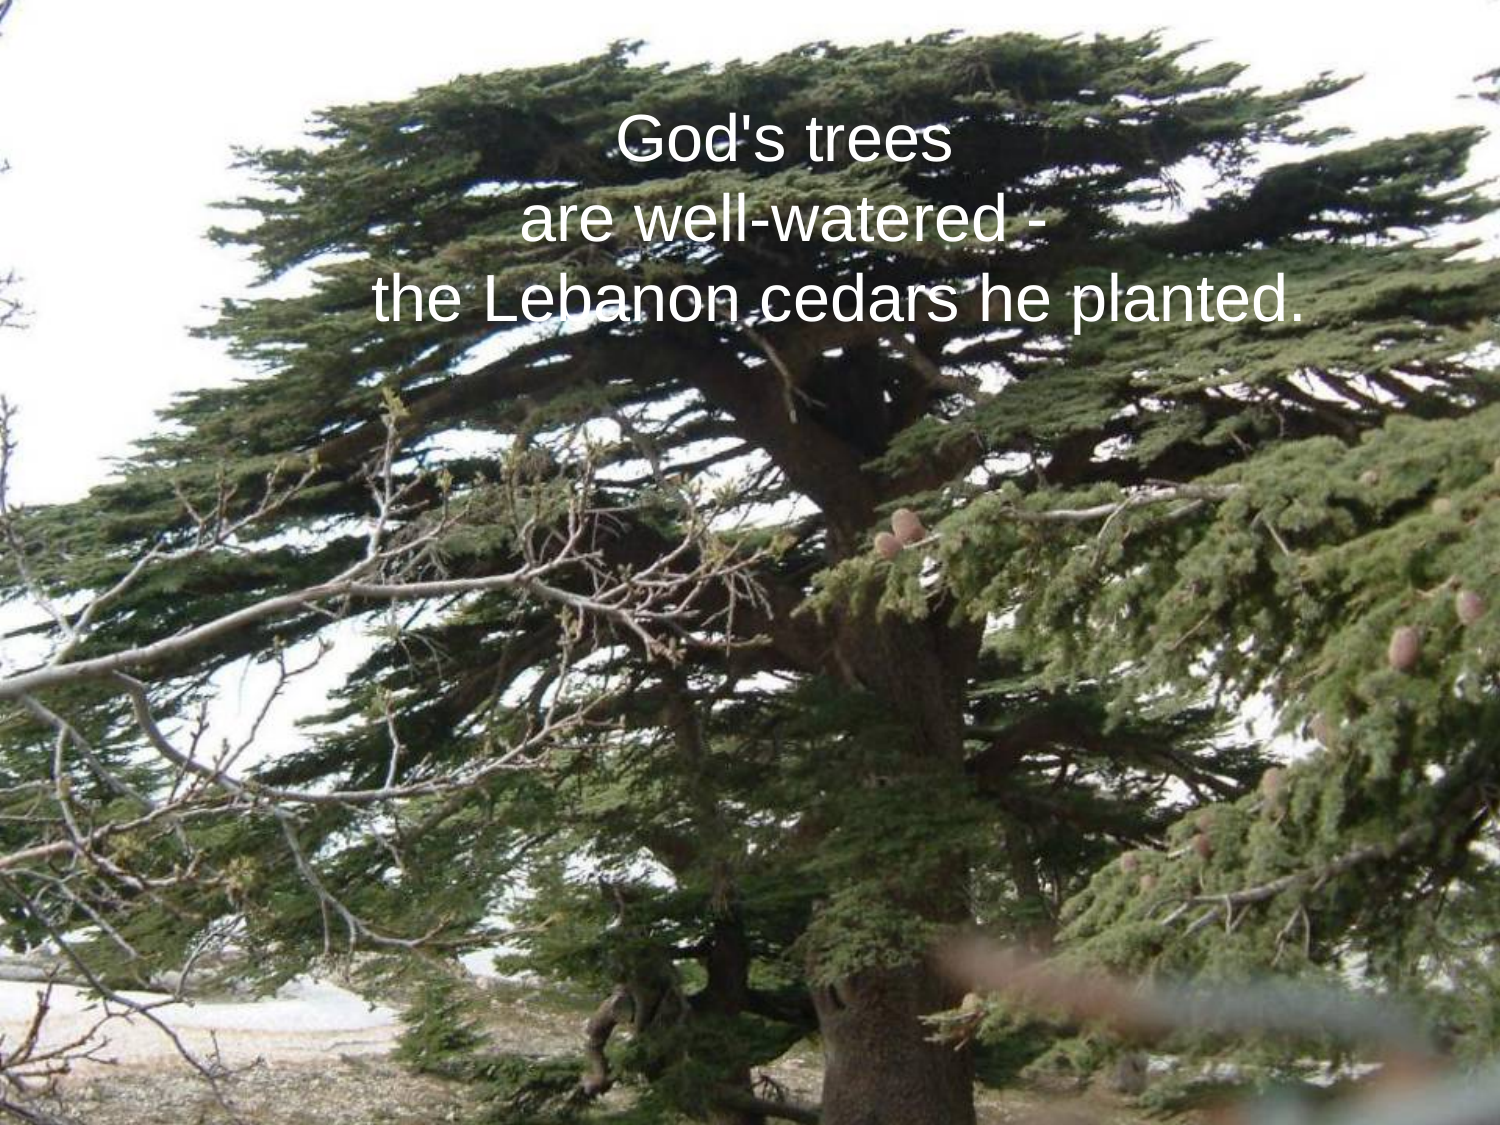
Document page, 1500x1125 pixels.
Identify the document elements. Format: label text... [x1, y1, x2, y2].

text_box God's trees are well-watered - the Lebanon cedars he planted. [87, 87, 1500, 423]
picture [0, 0, 1500, 1125]
